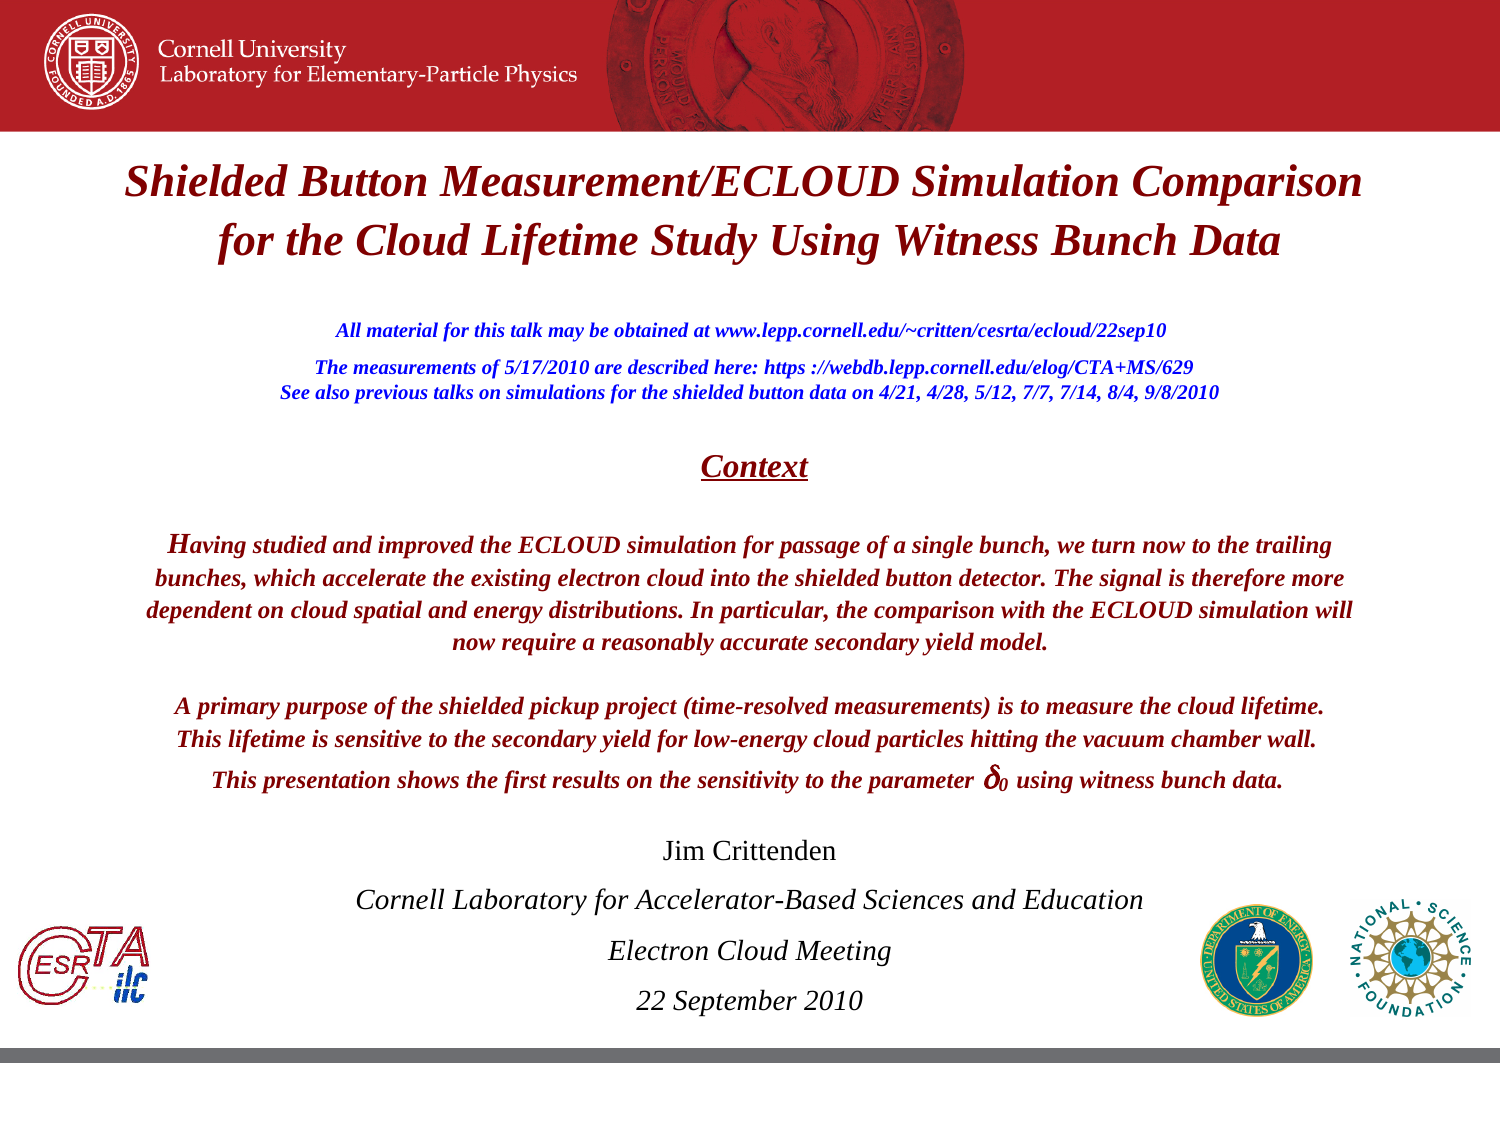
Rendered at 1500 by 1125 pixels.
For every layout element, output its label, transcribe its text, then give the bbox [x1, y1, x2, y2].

text_box All material for this talk may be obtained at www.lepp.cornell.edu/~critten/cesrta/ecloud/22sep10 The measurements of 5/17/2010 are described here: https ://webdb.lepp.cornell.edu/elog/CTA+MS/629 See also previous talks on simulations for the shielded button data on 4/21, 4/28, 5/12, 7/7, 7/14, 8/4, 9/8/2010 [72, 299, 1428, 413]
picture [1350, 899, 1471, 1017]
subtitle Jim Crittenden Cornell Laboratory for Accelerator-Based Sciences and Education Electron Cloud Meeting 22 September 2010 [300, 825, 1201, 1031]
title Context Having studied and improved the ECLOUD simulation for passage of a single bunch, we turn now to the trailing bunches, which accelerate the existing electron cloud into the shielded button detector. The signal is therefore more dependent on cloud spatial and energy distributions. In particular, the comparison with the ECLOUD simulation will now require a reasonably accurate secondary yield model. A primary purpose of the shielded pickup project (time-resolved measurements) is to measure the cloud lifetime. This lifetime is sensitive to the secondary yield for low-energy cloud particles hitting the vacuum chamber wall. This presentation shows the first results on the sensitivity to the parameter d0 using witness bunch data. [131, 436, 1370, 802]
picture [0, 0, 1500, 132]
title Shielded Button Measurement/ECLOUD Simulation Comparison for the Cloud Lifetime Study Using Witness Bunch Data [75, 143, 1426, 269]
picture [1201, 904, 1313, 1017]
picture [8, 899, 151, 1036]
